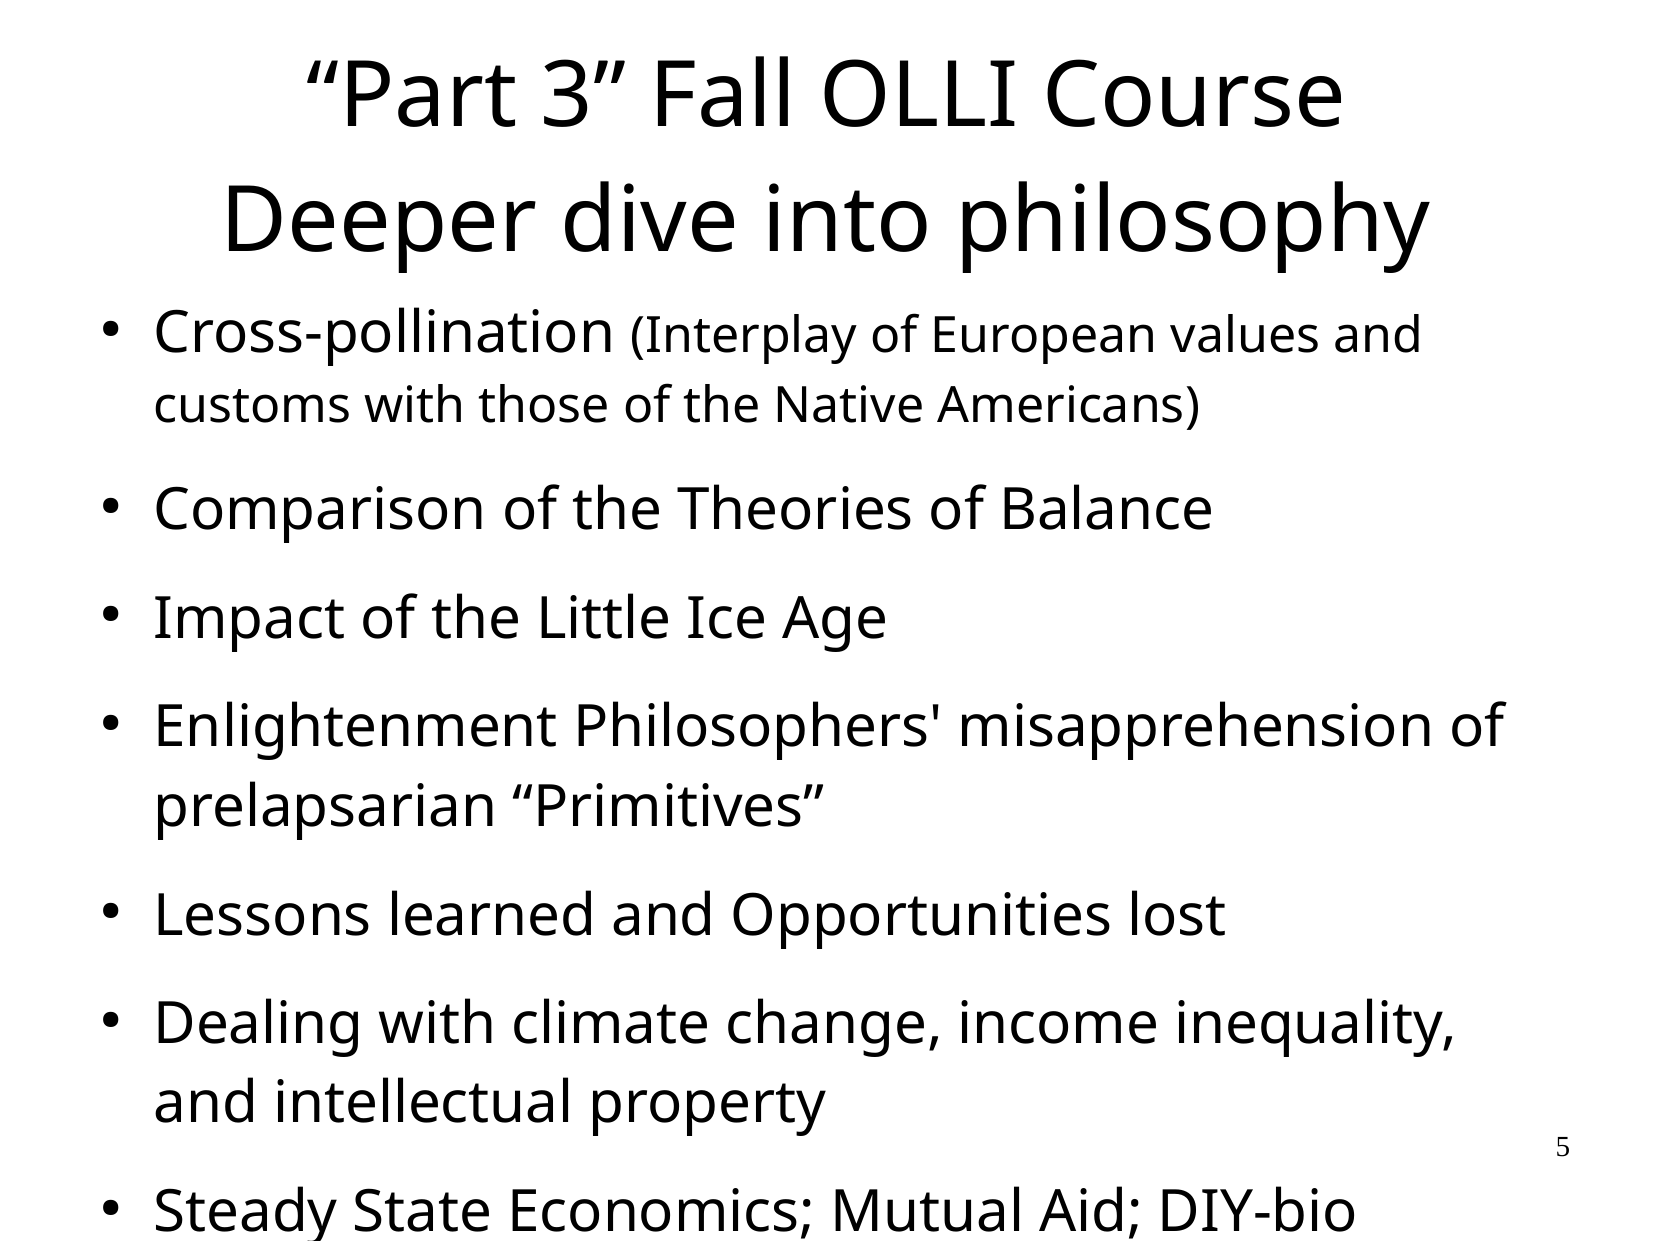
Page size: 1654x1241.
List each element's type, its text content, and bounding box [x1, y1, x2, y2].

title “Part 3” Fall OLLI Course Deeper dive into philosophy [82, 41, 1571, 265]
list Cross-pollination (Interplay of European values and customs with those of the Native Americans) Comparison of the Theories of Balance Impact of the Little Ice Age Enlightenment Philosophers' misapprehension of prelapsarian “Primitives” Lessons learned and Opportunities lost Dealing with climate change, income inequality, and intellectual property Steady State Economics; Mutual Aid; DIY-bio (biohacking) and much more [82, 290, 1571, 1231]
